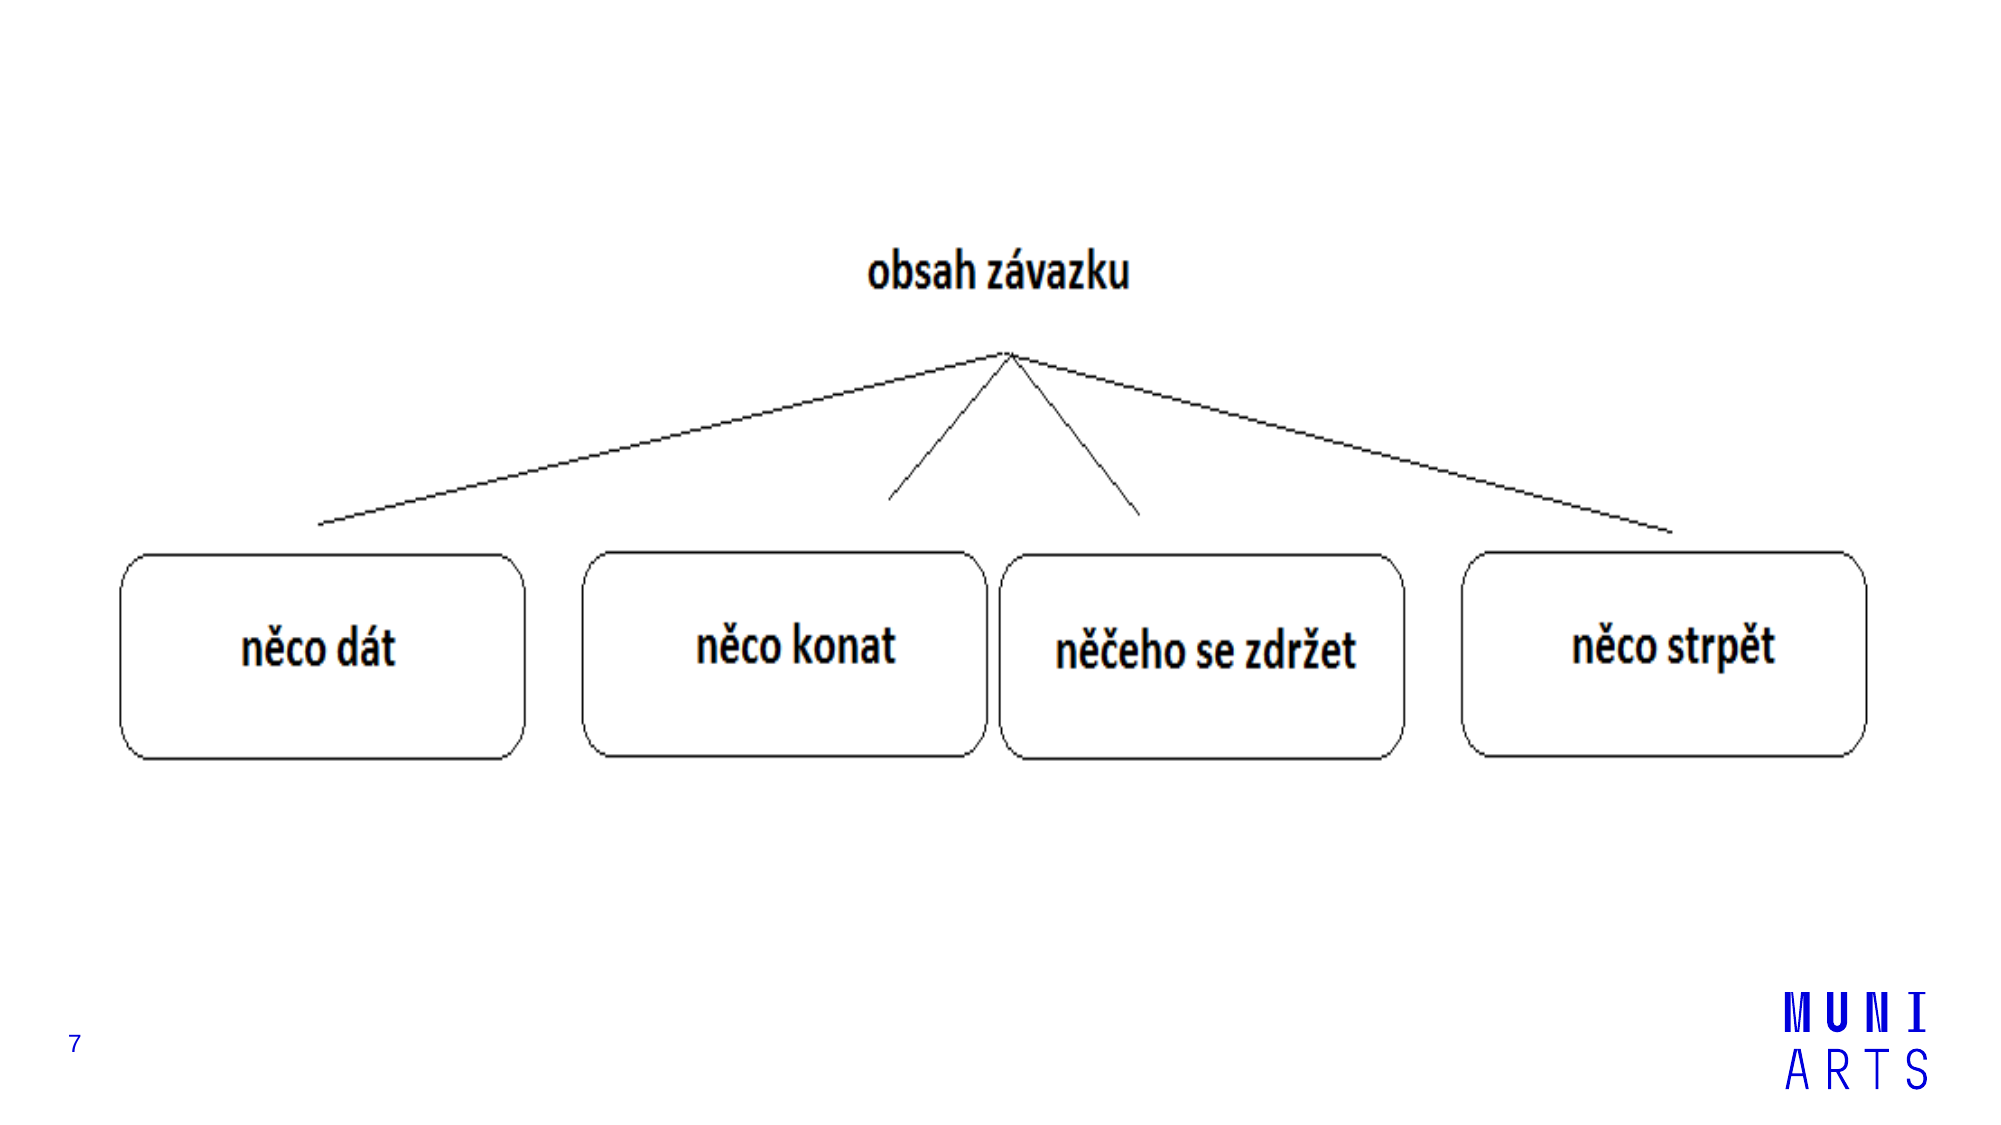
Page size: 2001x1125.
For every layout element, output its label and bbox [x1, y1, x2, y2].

picture [109, 208, 1875, 957]
text_box [67, 1021, 110, 1063]
